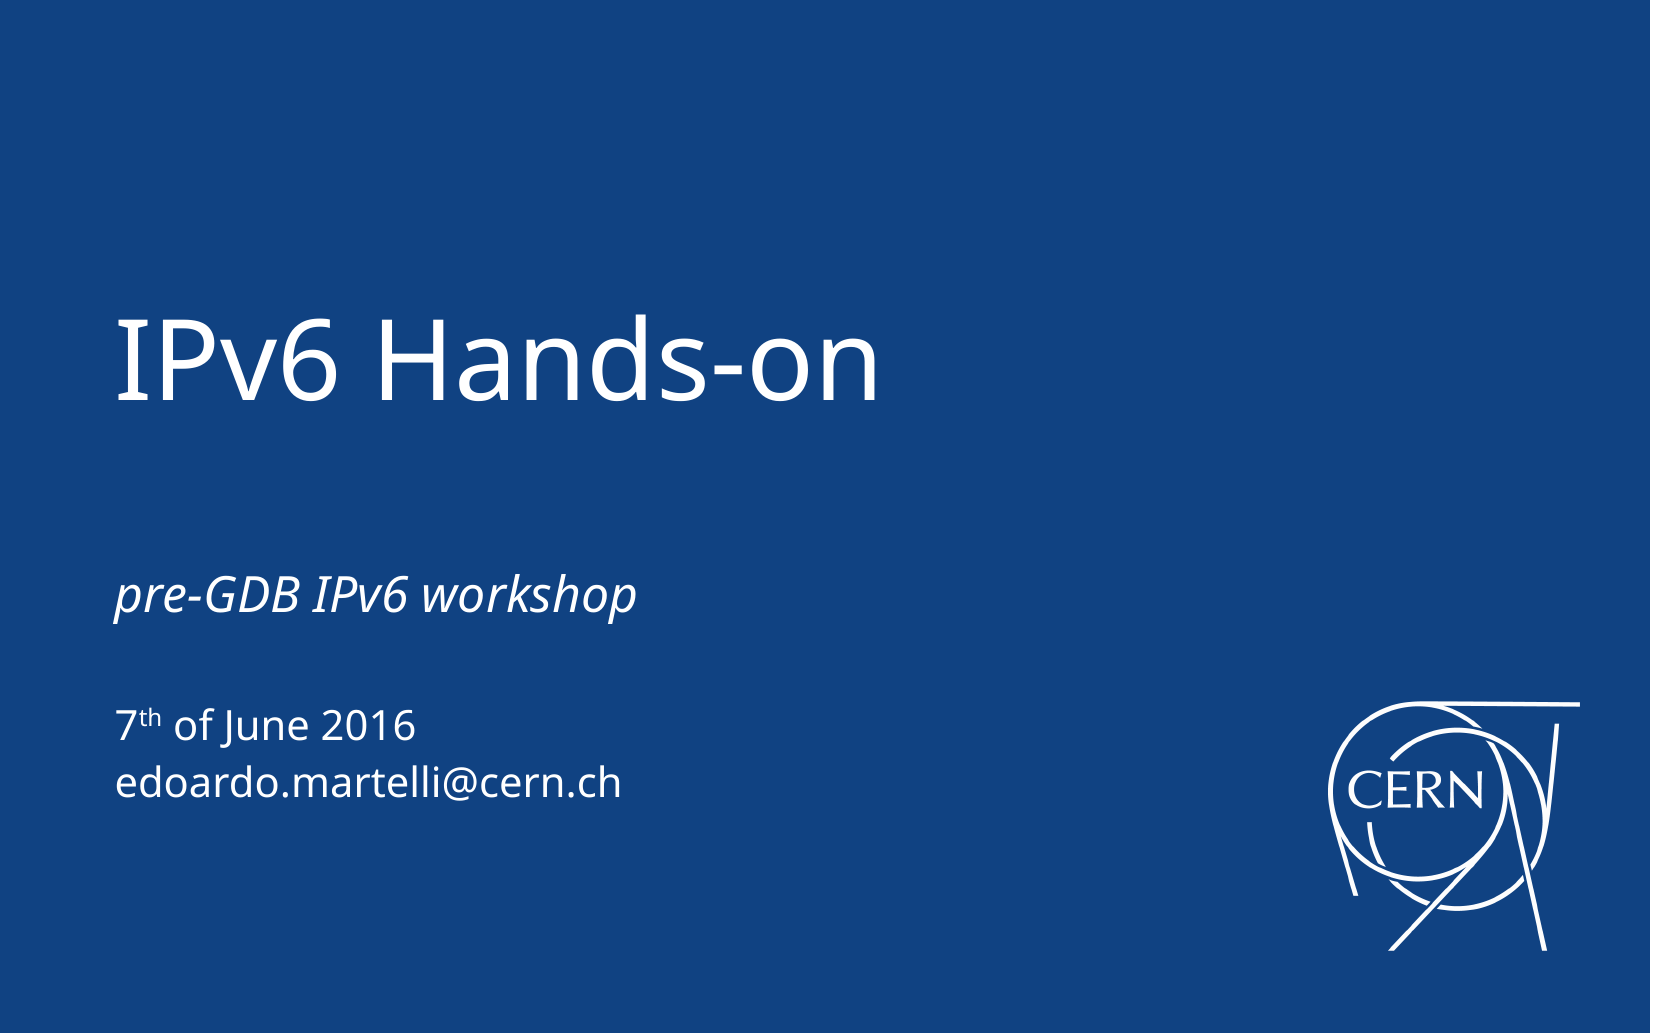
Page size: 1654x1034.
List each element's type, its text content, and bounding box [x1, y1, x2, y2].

title IPv6 Hands-on pre-GDB IPv6 workshop 7th of June 2016 edoardo.martelli@cern.ch [114, 241, 1630, 848]
picture [1328, 848, 1580, 952]
